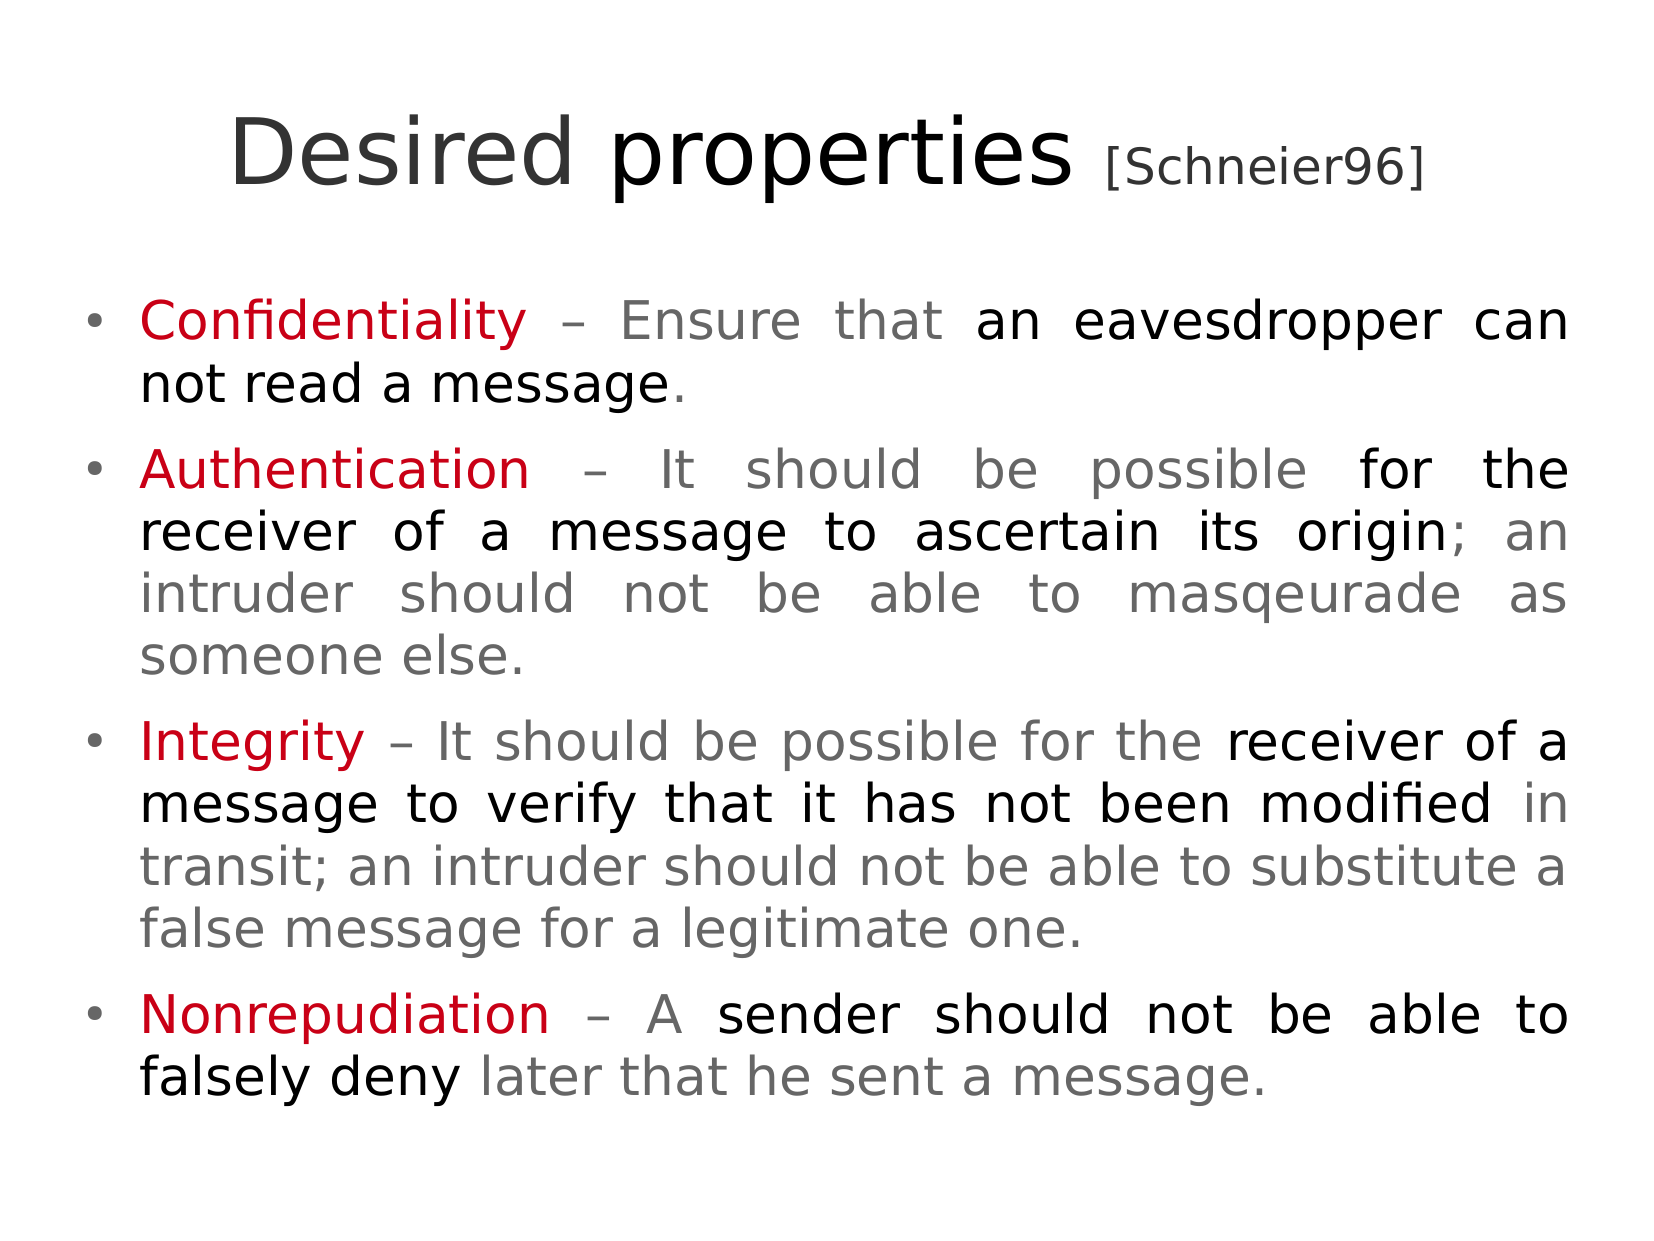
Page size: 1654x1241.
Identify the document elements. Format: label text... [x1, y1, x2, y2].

list Confidentiality – Ensure that an eavesdropper can not read a message. Authentication – It should be possible for the receiver of a message to ascertain its origin; an intruder should not be able to masqeurade as someone else. Integrity – It should be possible for the receiver of a message to verify that it has not been modified in transit; an intruder should not be able to substitute a false message for a legitimate one. Nonrepudiation – A sender should not be able to falsely deny later that he sent a message. [82, 290, 1571, 1109]
title Desired properties [Schneier96] [82, 49, 1571, 257]
